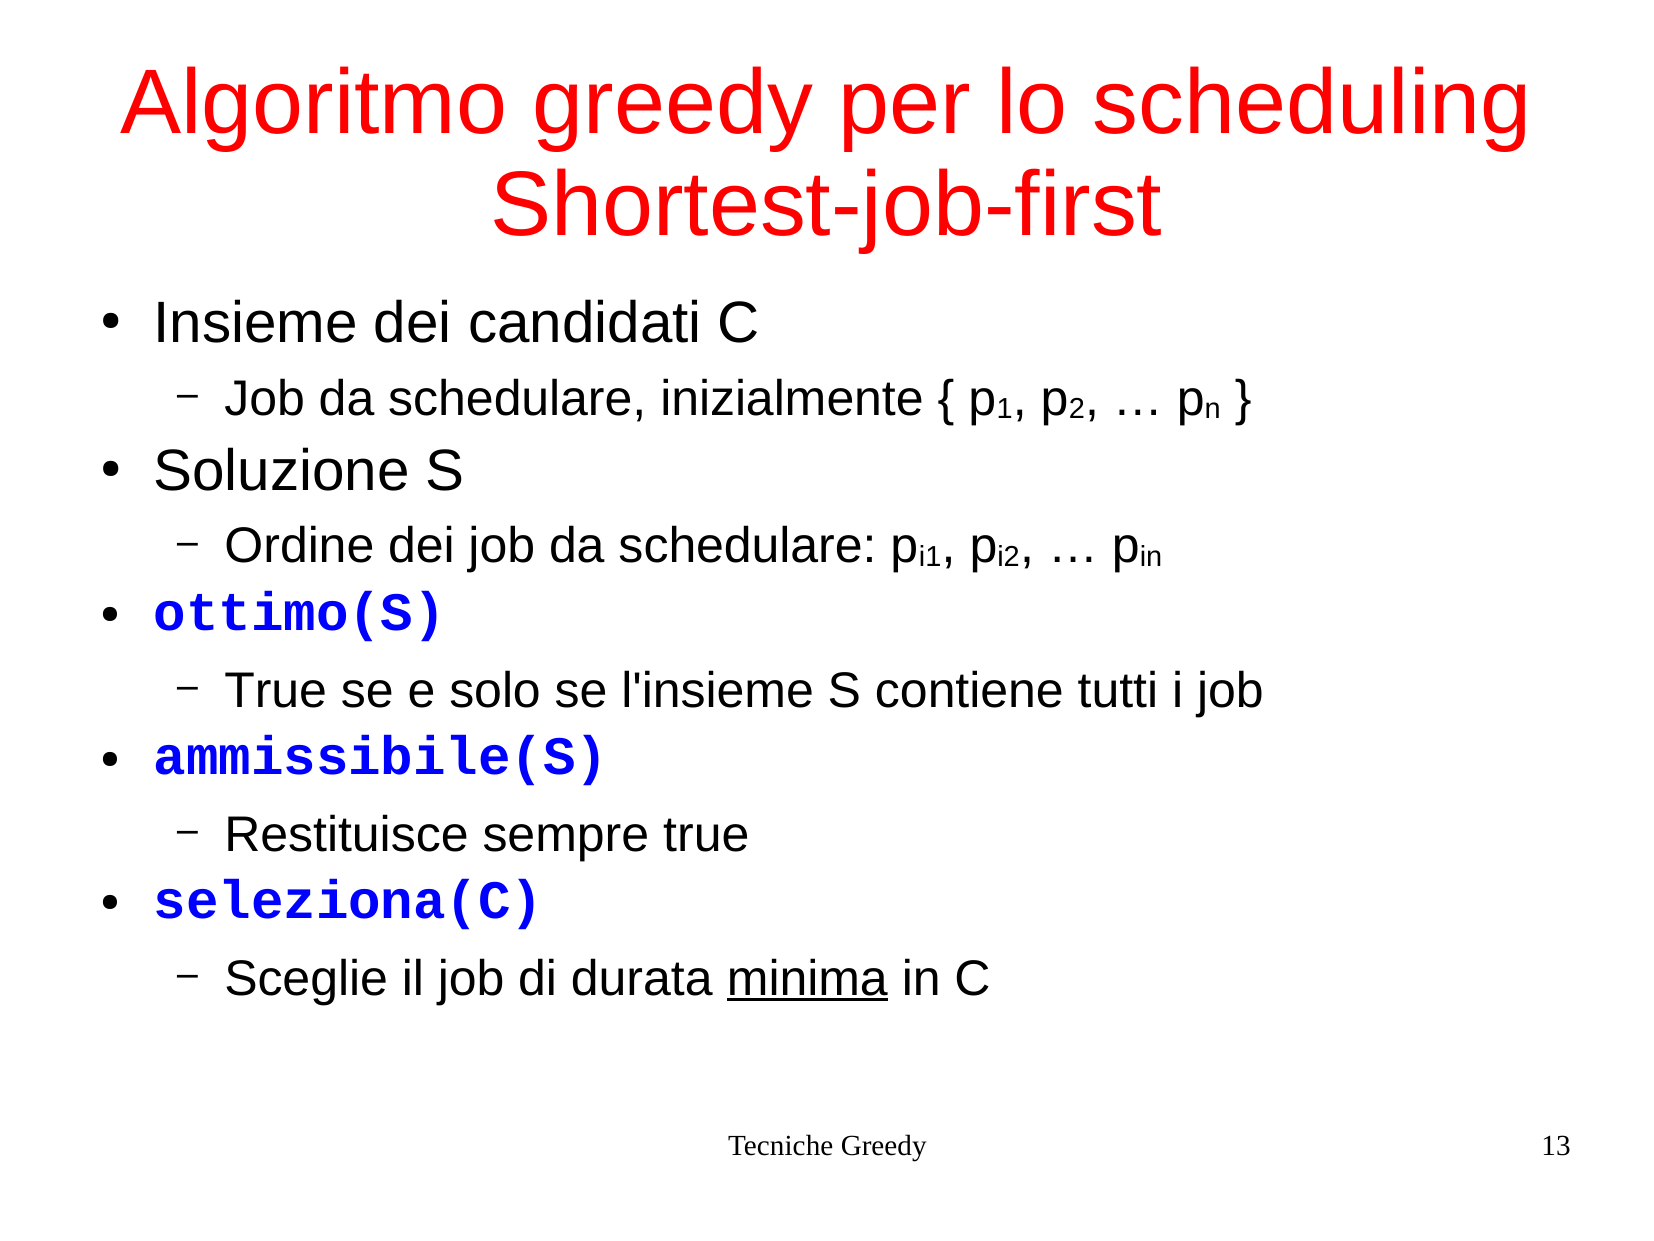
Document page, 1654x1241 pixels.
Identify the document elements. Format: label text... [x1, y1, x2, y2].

title Algoritmo greedy per lo scheduling Shortest-job-first [82, 49, 1571, 257]
list Insieme dei candidati C Job da schedulare, inizialmente { p1, p2, … pn } Soluzione S Ordine dei job da schedulare: pi1, pi2, … pin ottimo(S) True se e solo se l'insieme S contiene tutti i job ammissibile(S) Restituisce sempre true seleziona(C) Sceglie il job di durata minima in C [82, 290, 1571, 1109]
